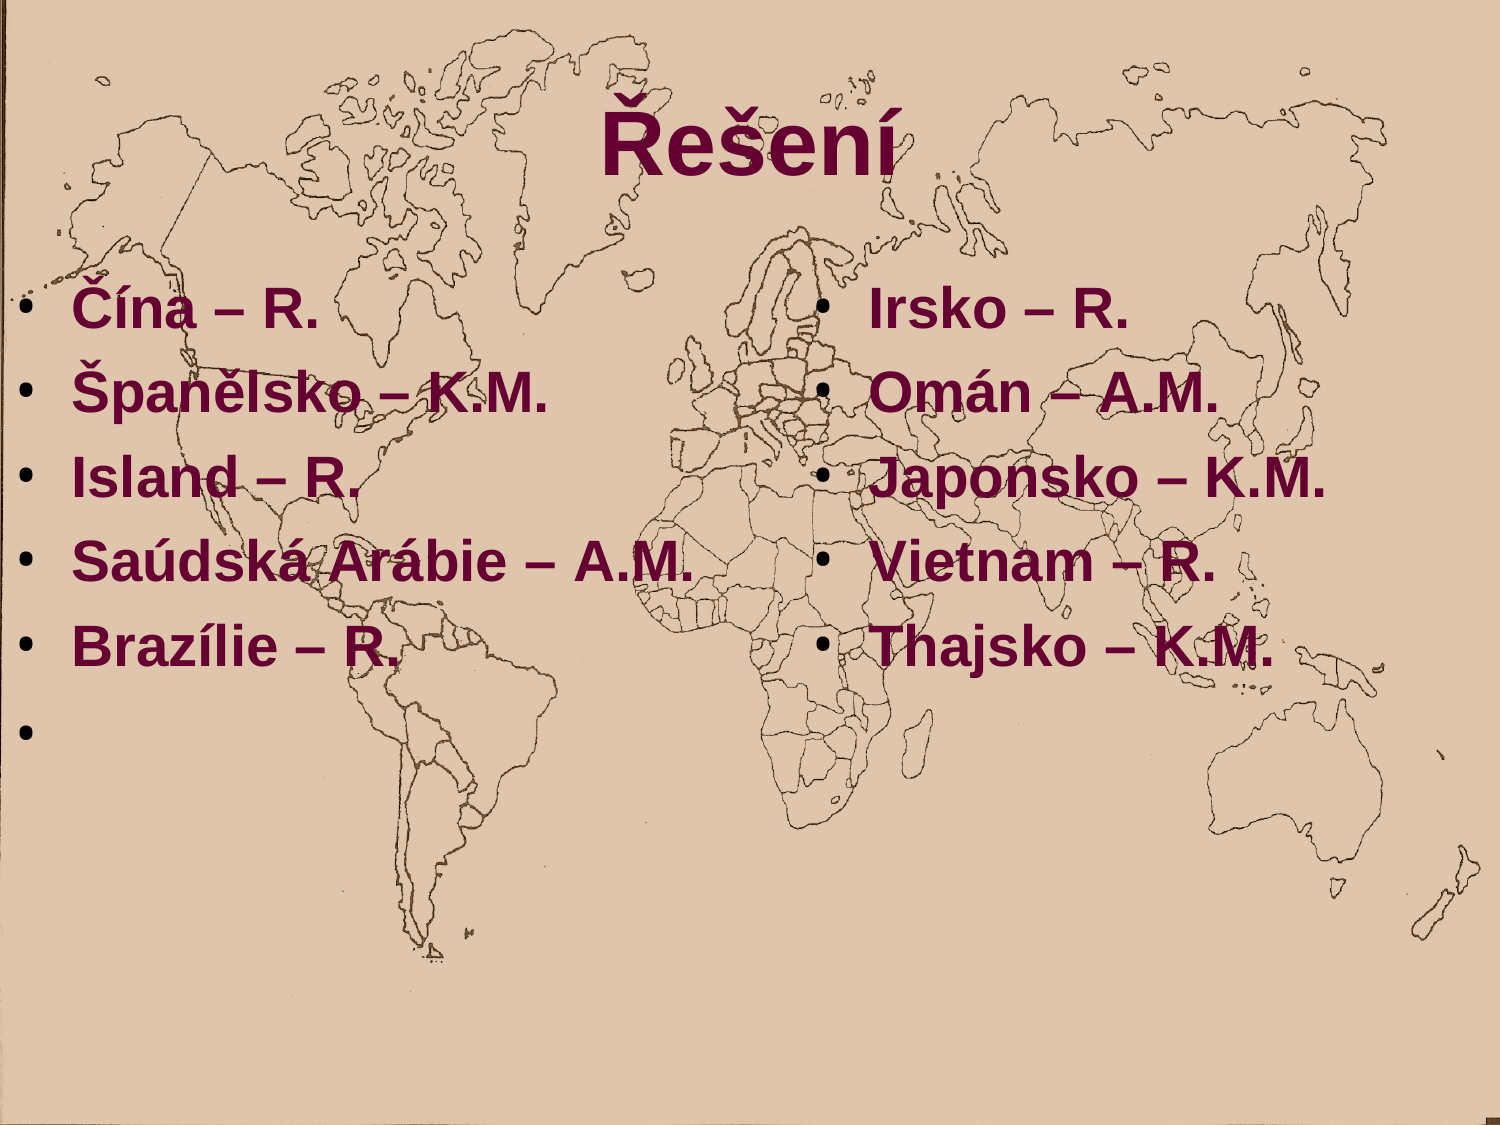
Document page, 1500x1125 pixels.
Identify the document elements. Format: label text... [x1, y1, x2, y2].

list Irsko – R. Omán – A.M. Japonsko – K.M. Vietnam – R. Thajsko – K.M. [797, 262, 1426, 1005]
list Čína – R. Španělsko – K.M. Island – R. Saúdská Arábie – A.M. Brazílie – R. [0, 262, 774, 1006]
title Řešení [75, 45, 1426, 233]
